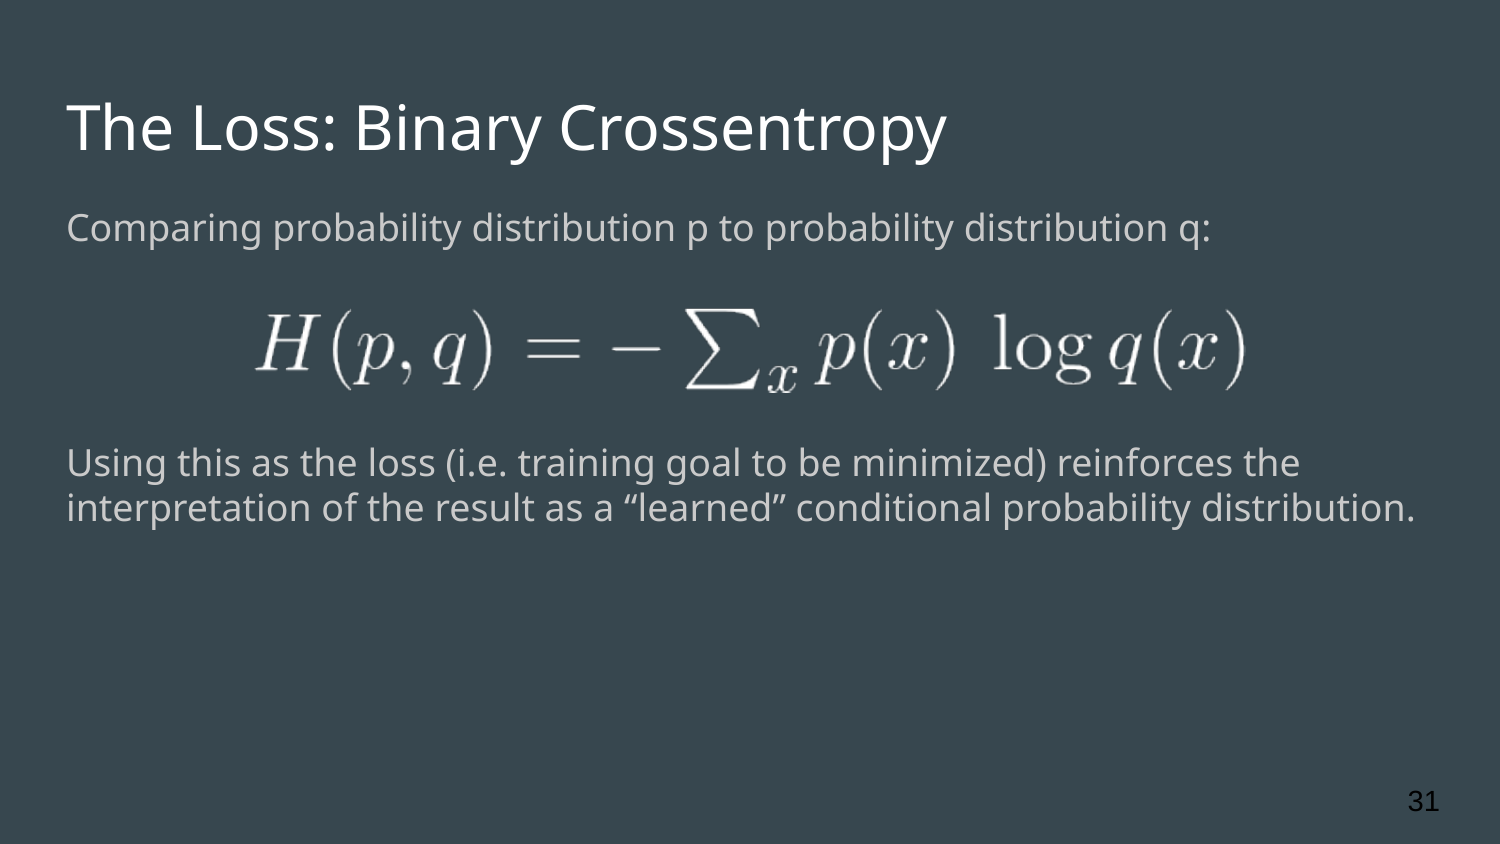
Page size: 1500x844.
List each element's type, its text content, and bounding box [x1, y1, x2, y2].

slide_number <number> [1392, 767, 1483, 833]
picture [254, 307, 1246, 393]
title The Loss: Binary Crossentropy [51, 72, 1449, 167]
list Comparing probability distribution p to probability distribution q: Using this as the loss (i.e. training goal to be minimized) reinforces the interpretation of the result as a “learned” conditional probability distribution. [51, 189, 1449, 750]
